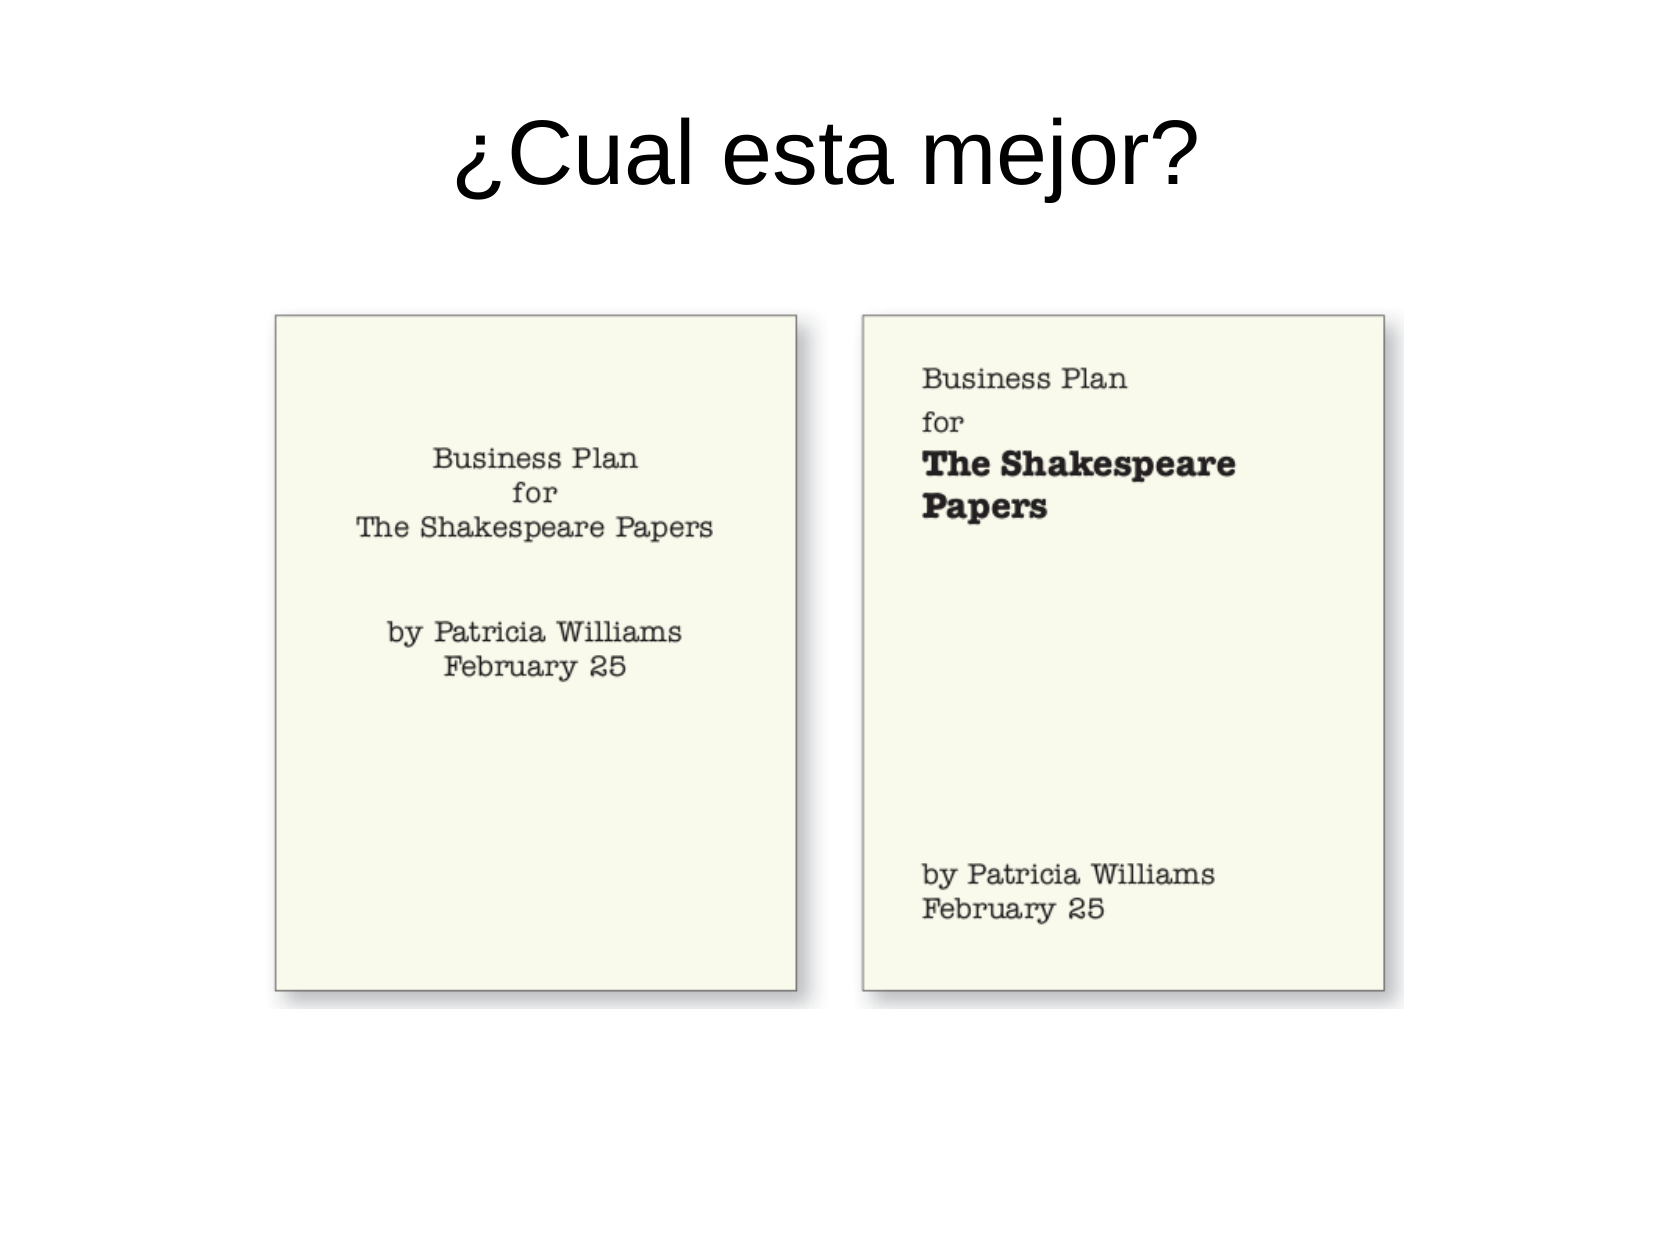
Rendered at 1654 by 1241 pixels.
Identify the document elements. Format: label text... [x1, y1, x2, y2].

picture [258, 296, 1404, 1009]
title ¿Cual esta mejor? [82, 49, 1571, 257]
